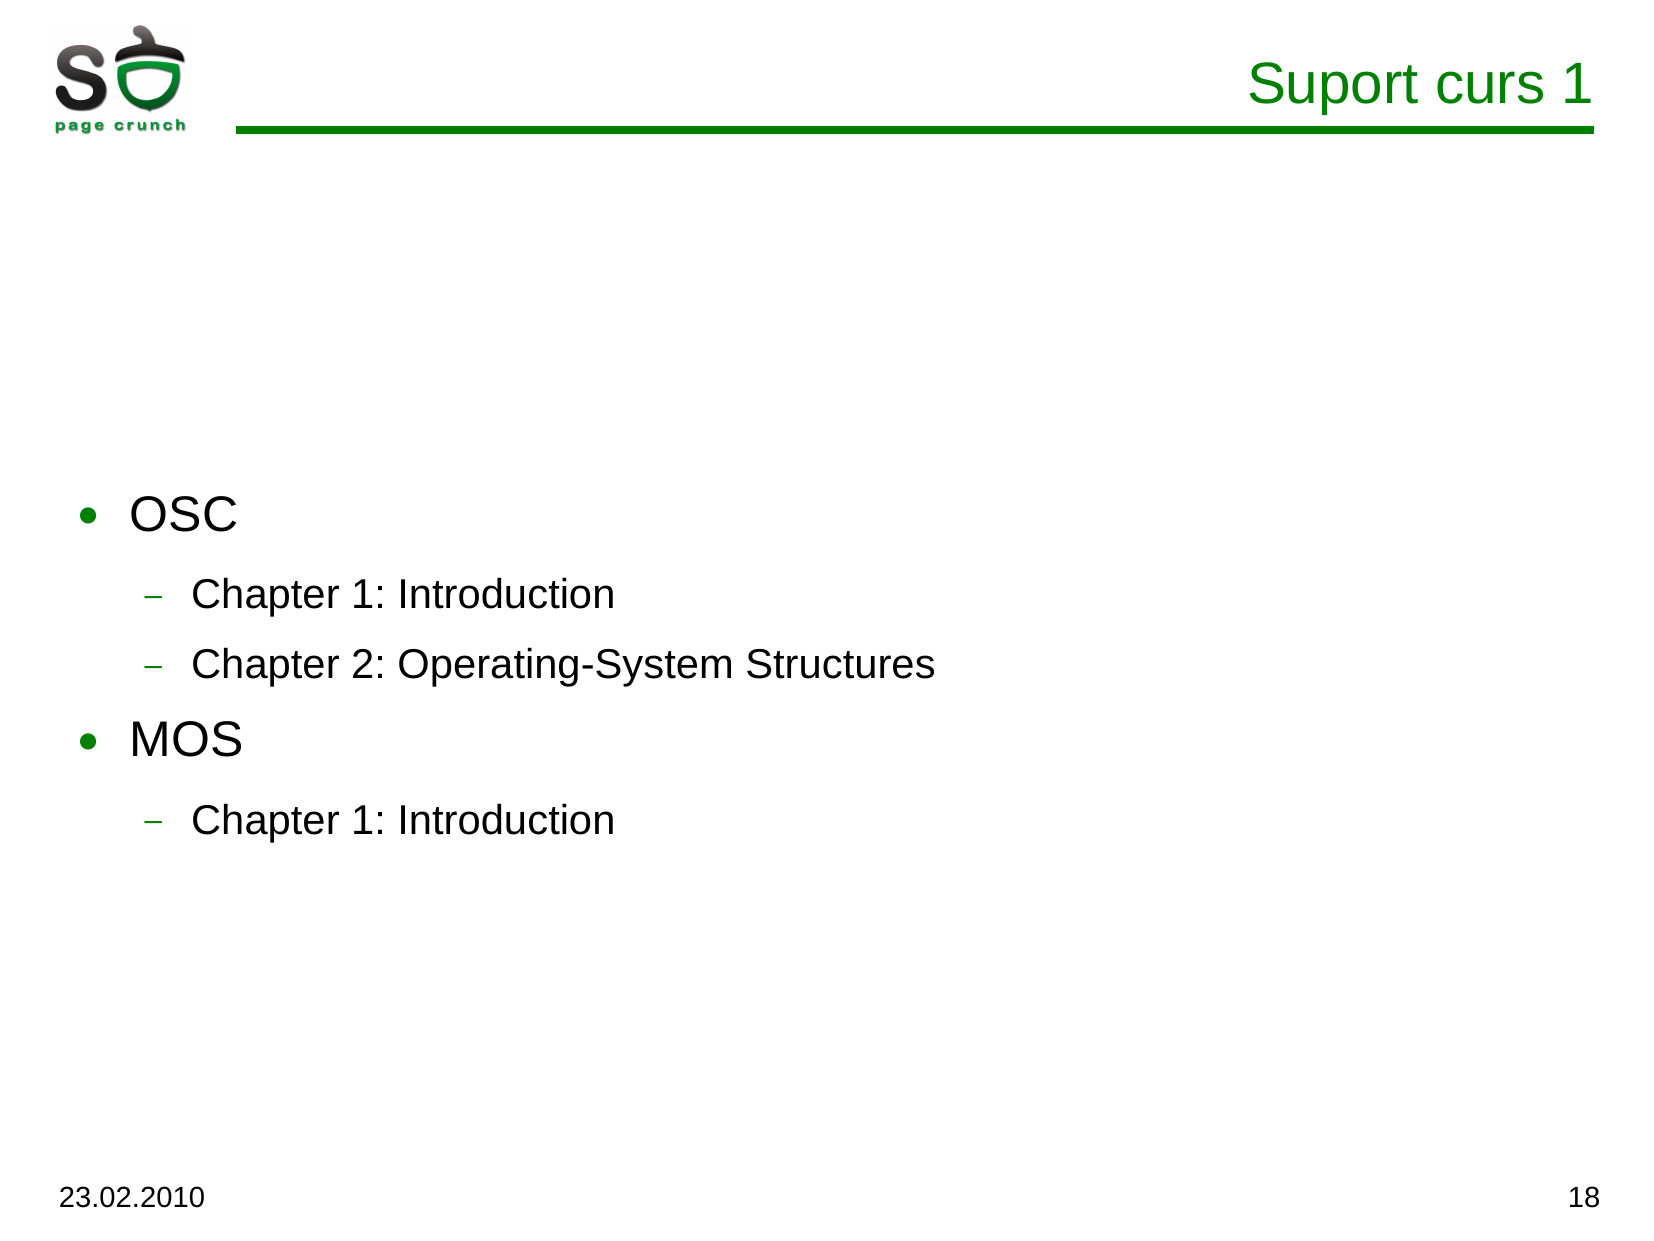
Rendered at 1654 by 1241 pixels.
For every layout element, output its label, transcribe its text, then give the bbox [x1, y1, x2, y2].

picture [53, 23, 188, 136]
list OSC Chapter 1: Introduction Chapter 2: Operating-System Structures MOS Chapter 1: Introduction [59, 177, 1595, 1152]
title Suport curs 1 [236, 49, 1595, 119]
